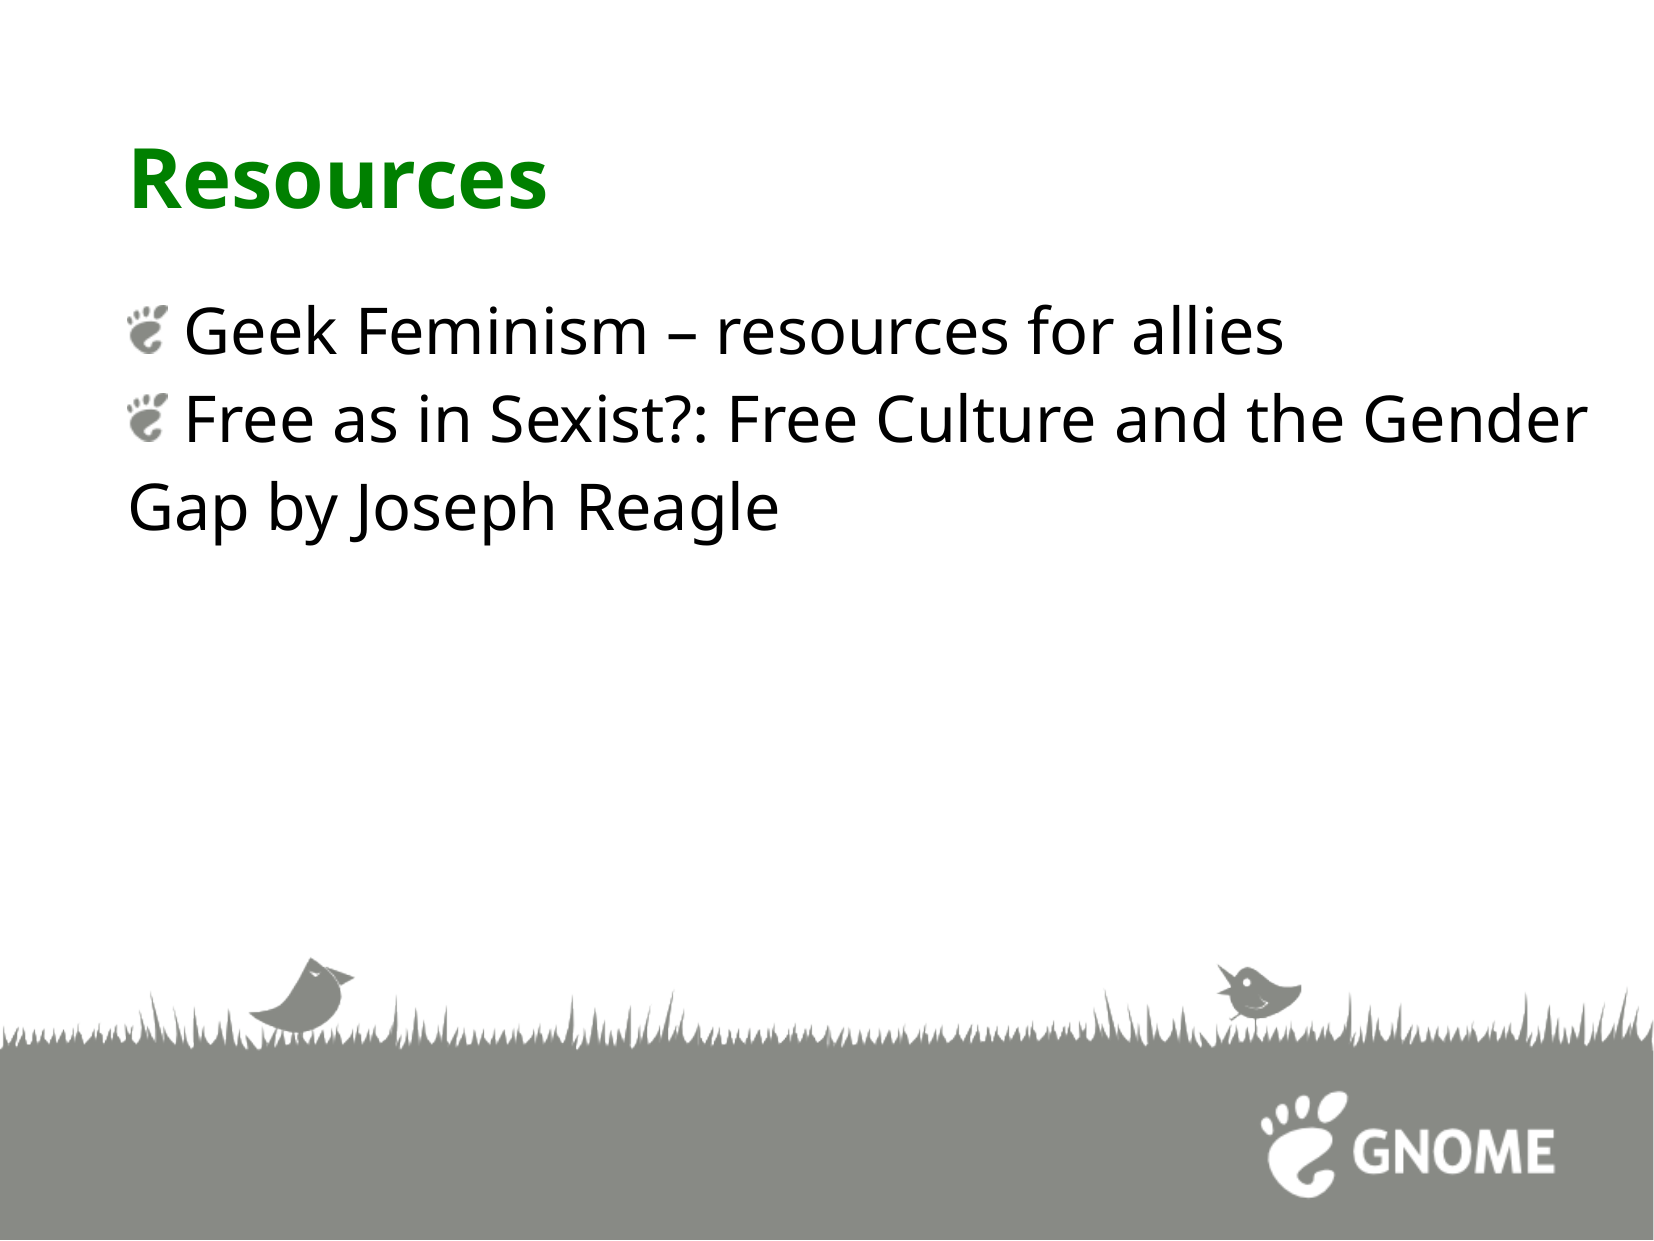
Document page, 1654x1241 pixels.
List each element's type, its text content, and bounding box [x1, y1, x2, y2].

picture [0, 0, 1654, 1241]
text_box Resources [112, 112, 1654, 240]
text_box Geek Feminism – resources for allies Free as in Sexist?: Free Culture and the Gender Gap by Joseph Reagle [112, 277, 1654, 553]
